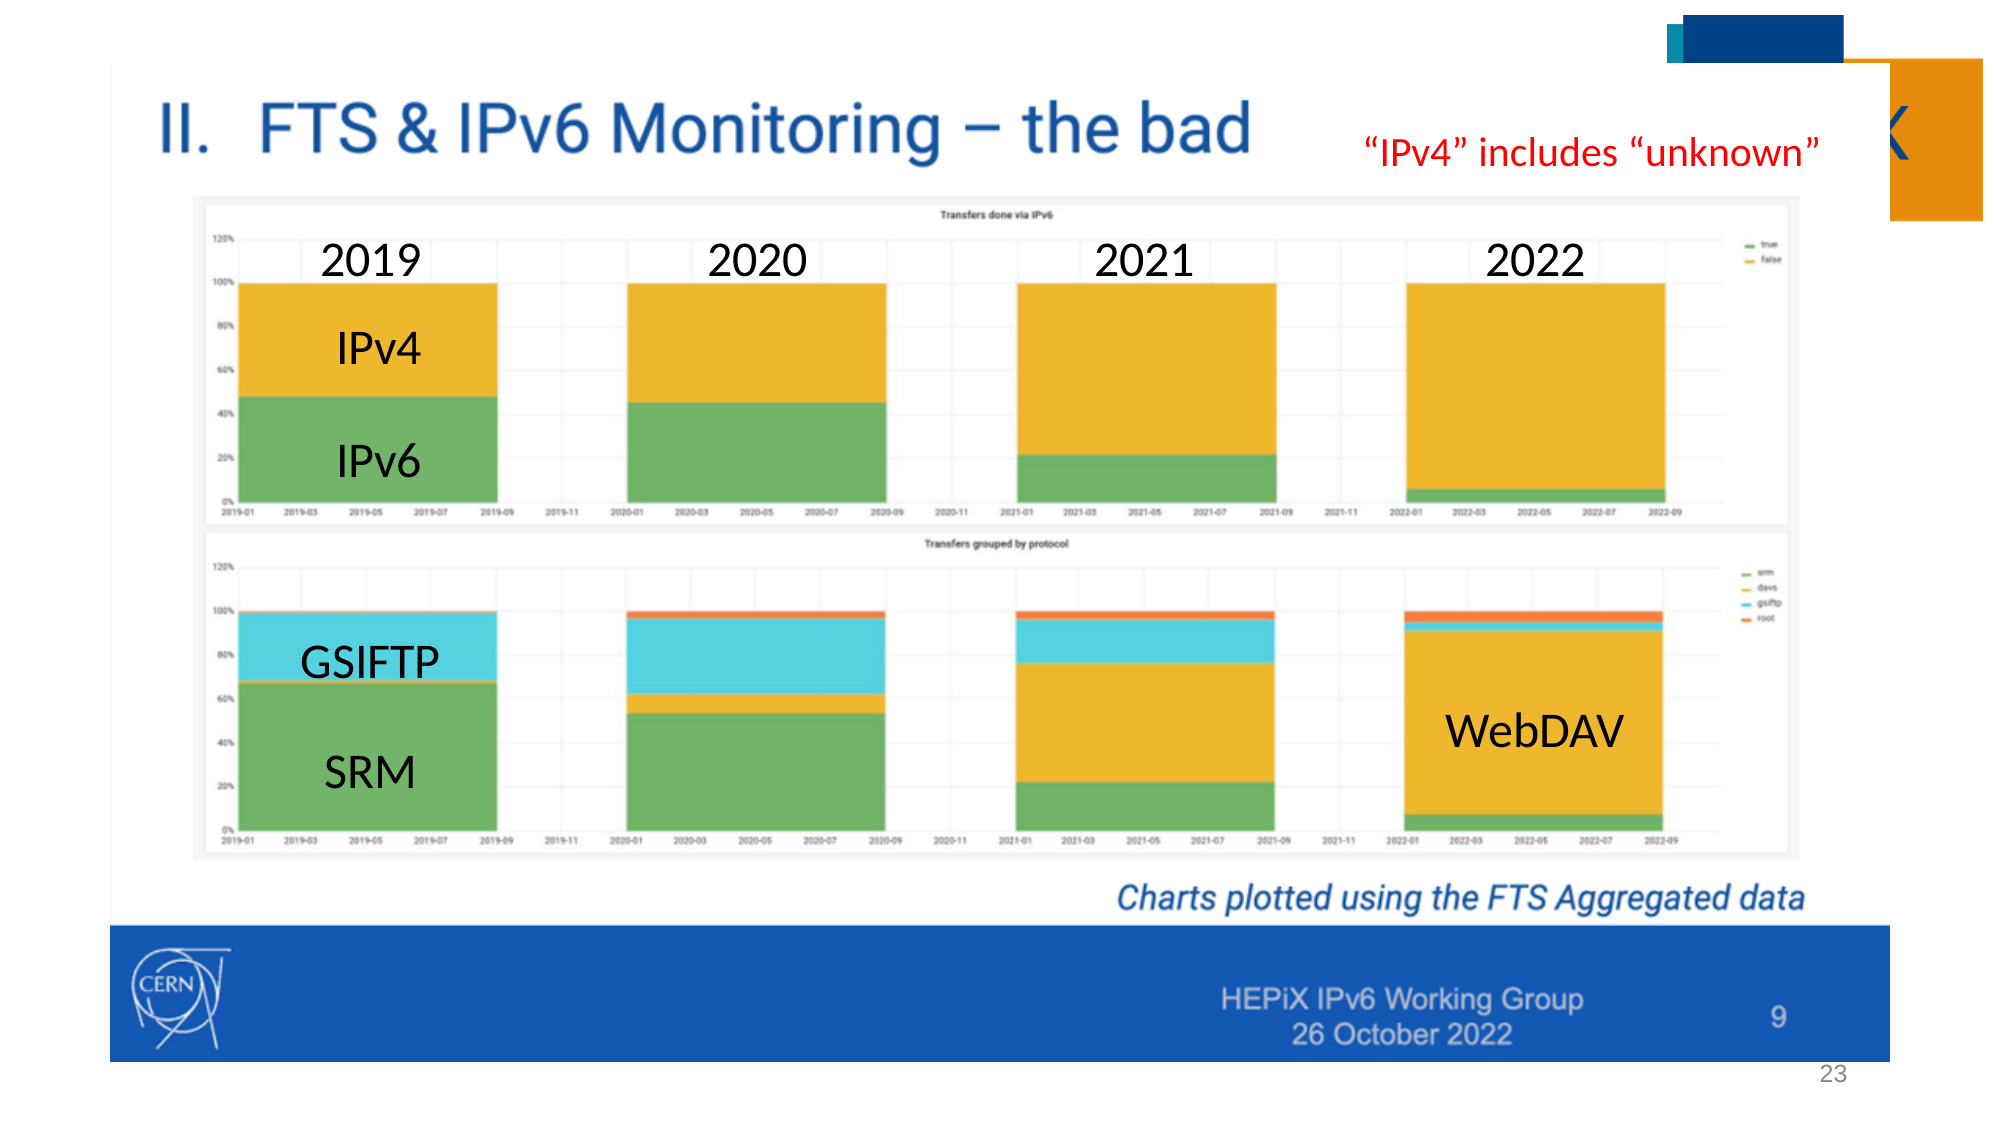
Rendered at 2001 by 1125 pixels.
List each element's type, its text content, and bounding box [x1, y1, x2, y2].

slide_number <number> [1412, 1062, 1863, 1103]
text_box IPv4 [295, 299, 463, 390]
text_box SRM [286, 723, 455, 814]
text_box WebDAV [1420, 682, 1651, 773]
title FTS - broken IPv6 monitoring [137, 59, 1863, 63]
text_box 2022 [1443, 211, 1628, 302]
text_box 2021 [1052, 211, 1237, 302]
text_box IPv6 [295, 412, 463, 503]
text_box “IPv4” includes “unknown” [1347, 109, 1838, 190]
text_box 2020 [665, 211, 850, 302]
picture [110, 15, 1983, 1062]
text_box 2019 [278, 211, 463, 302]
text_box GSIFTP [272, 613, 470, 704]
